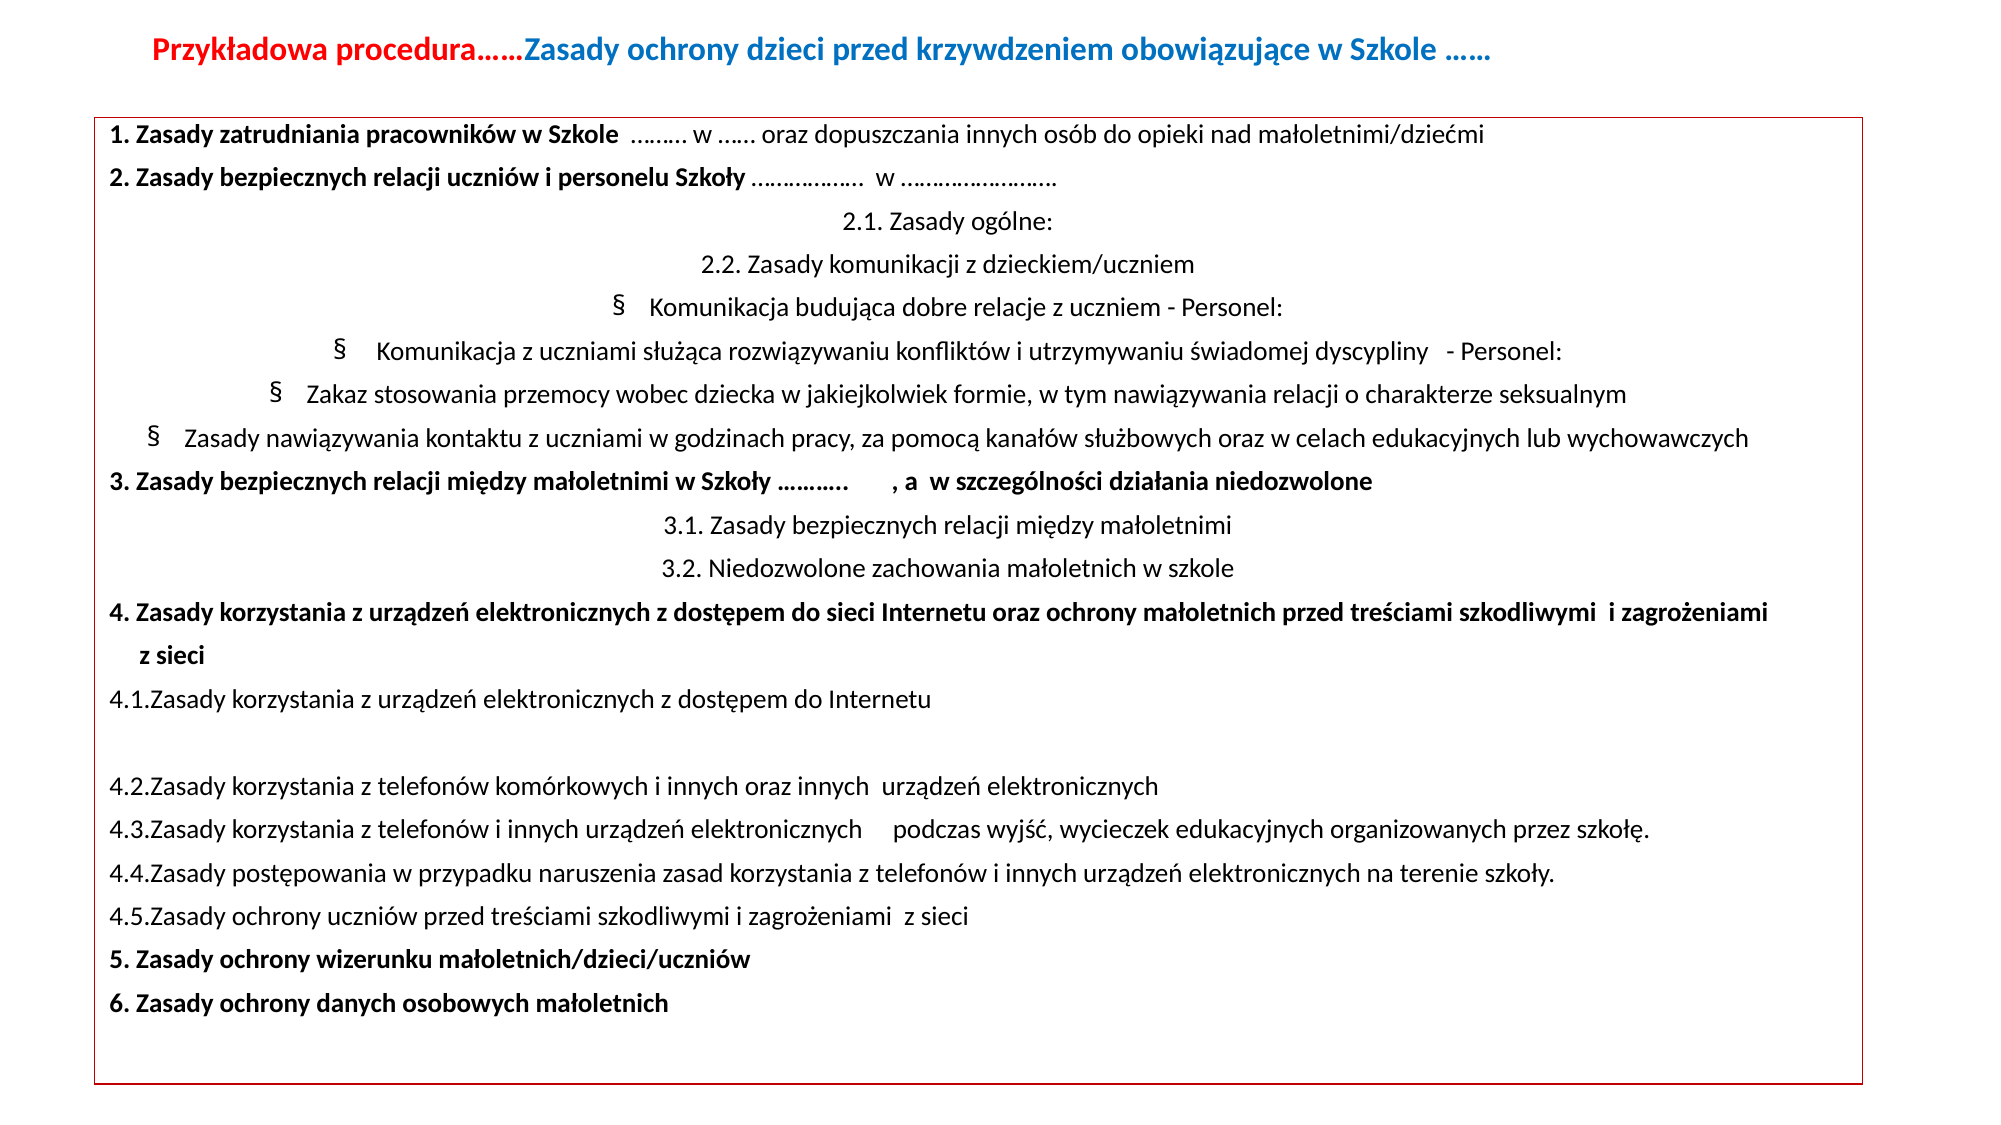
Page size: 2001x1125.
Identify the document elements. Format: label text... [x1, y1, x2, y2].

list 1. Zasady zatrudniania pracowników w Szkole ……… w …… oraz dopuszczania innych osób do opieki nad małoletnimi/dziećmi 2. Zasady bezpiecznych relacji uczniów i personelu Szkoły ……………… w ……………………. 2.1. Zasady ogólne: 2.2. Zasady komunikacji z dzieckiem/uczniem Komunikacja budująca dobre relacje z uczniem - Personel: Komunikacja z uczniami służąca rozwiązywaniu konfliktów i utrzymywaniu świadomej dyscypliny - Personel: Zakaz stosowania przemocy wobec dziecka w jakiejkolwiek formie, w tym nawiązywania relacji o charakterze seksualnym Zasady nawiązywania kontaktu z uczniami w godzinach pracy, za pomocą kanałów służbowych oraz w celach edukacyjnych lub wychowawczych 3. Zasady bezpiecznych relacji między małoletnimi w Szkoły ……….. , a w szczególności działania niedozwolone 3.1. Zasady bezpiecznych relacji między małoletnimi 3.2. Niedozwolone zachowania małoletnich w szkole 4. Zasady korzystania z urządzeń elektronicznych z dostępem do sieci Internetu oraz ochrony małoletnich przed treściami szkodliwymi i zagrożeniami z sieci 4.1.Zasady korzystania z urządzeń elektronicznych z dostępem do Internetu 4.2.Zasady korzystania z telefonów komórkowych i innych oraz innych urządzeń elektronicznych 4.3.Zasady korzystania z telefonów i innych urządzeń elektronicznych podczas wyjść, wycieczek edukacyjnych organizowanych przez szkołę. 4.4.Zasady postępowania w przypadku naruszenia zasad korzystania z telefonów i innych urządzeń elektronicznych na terenie szkoły. 4.5.Zasady ochrony uczniów przed treściami szkodliwymi i zagrożeniami z sieci 5. Zasady ochrony wizerunku małoletnich/dzieci/uczniów 6. Zasady ochrony danych osobowych małoletnich [94, 117, 1863, 1085]
title Przykładowa procedura……Zasady ochrony dzieci przed krzywdzeniem obowiązujące w Szkole …… [137, 21, 1863, 117]
